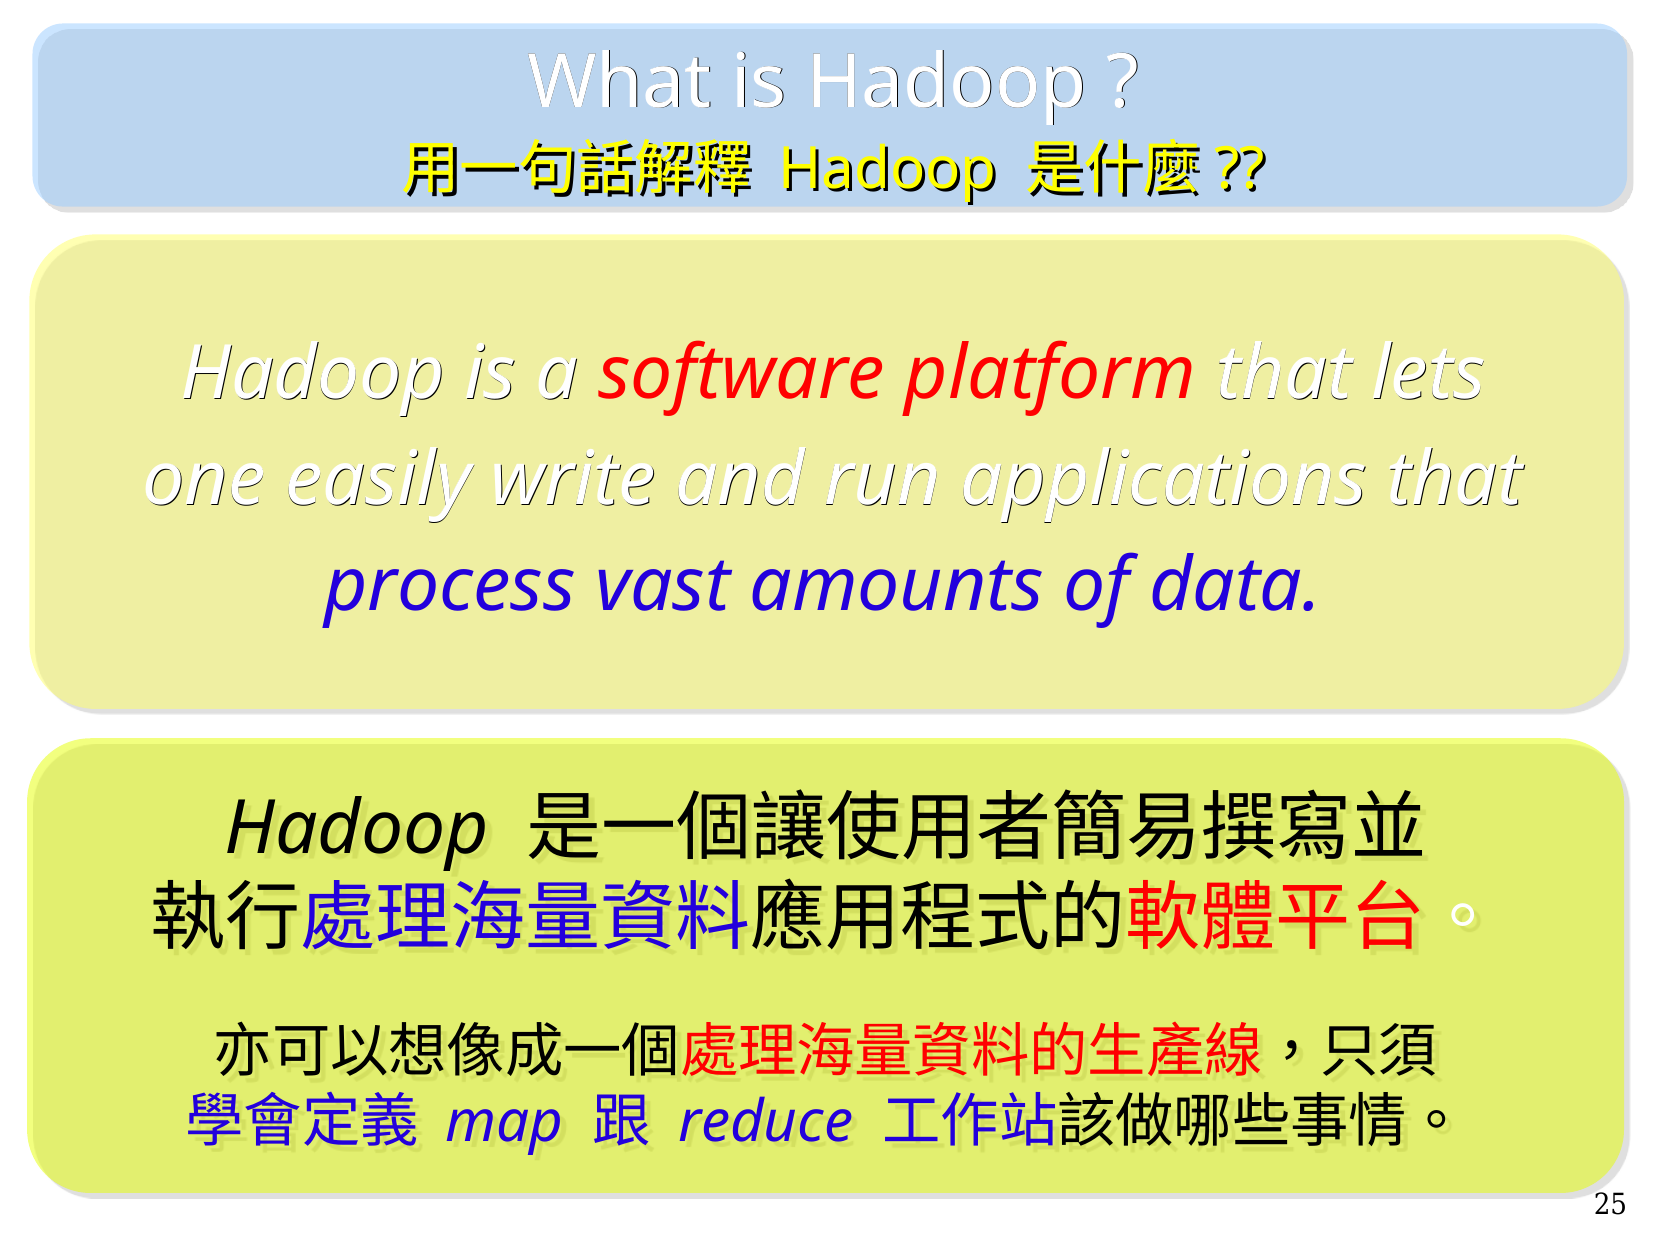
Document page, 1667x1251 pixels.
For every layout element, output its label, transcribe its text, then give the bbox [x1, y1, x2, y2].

text_box [29, 234, 1624, 709]
text_box [32, 23, 1628, 207]
text_box Hadoop is a software platform that lets one easily write and run applications that process vast amounts of data. [124, 230, 1542, 704]
title What is Hadoop ? 用一句話解釋 Hadoop 是什麼?? [124, 18, 1542, 204]
text_box Hadoop 是一個讓使用者簡易撰寫並 執行處理海量資料應用程式的軟體平台。 亦可以想像成一個處理海量資料的生產線，只須 學會定義 map 跟 reduce 工作站該做哪些事情。 [27, 738, 1625, 1193]
